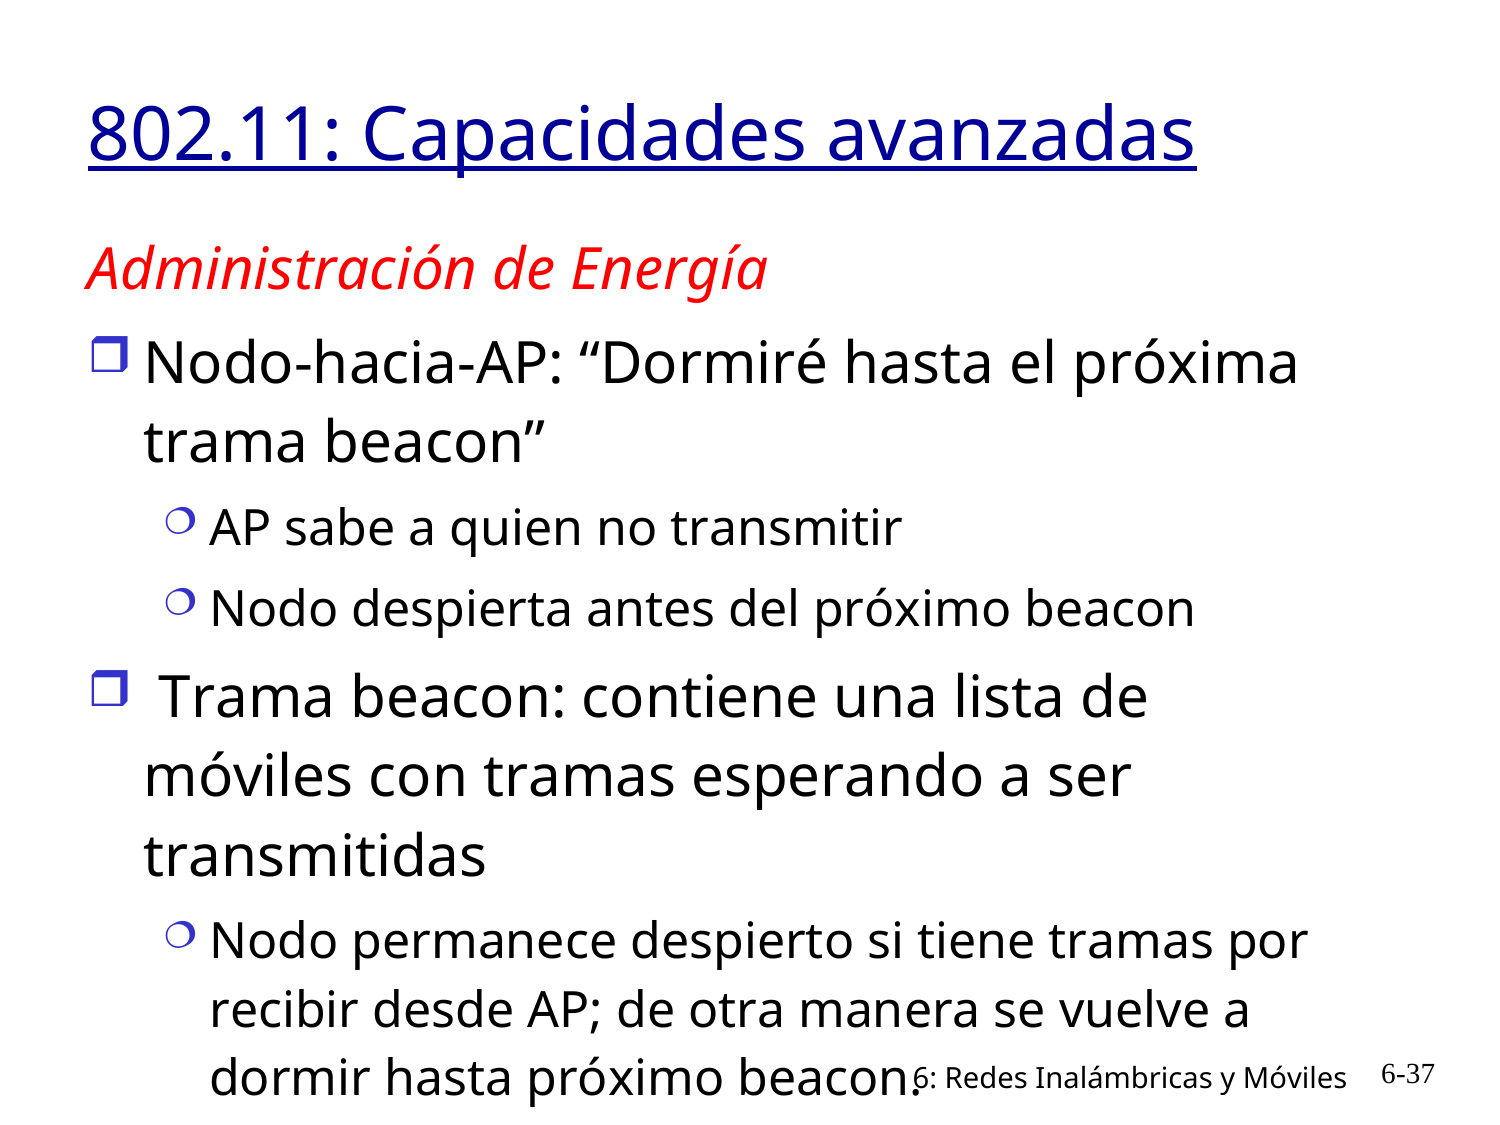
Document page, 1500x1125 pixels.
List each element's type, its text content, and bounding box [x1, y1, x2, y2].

list Administración de Energía Nodo-hacia-AP: “Dormiré hasta el próxima trama beacon” AP sabe a quien no transmitir Nodo despierta antes del próximo beacon Trama beacon: contiene una lista de móviles con tramas esperando a ser transmitidas Nodo permanece despierto si tiene tramas por recibir desde AP; de otra manera se vuelve a dormir hasta próximo beacon. [87, 227, 1363, 995]
title 802.11: Capacidades avanzadas [87, 23, 1363, 227]
